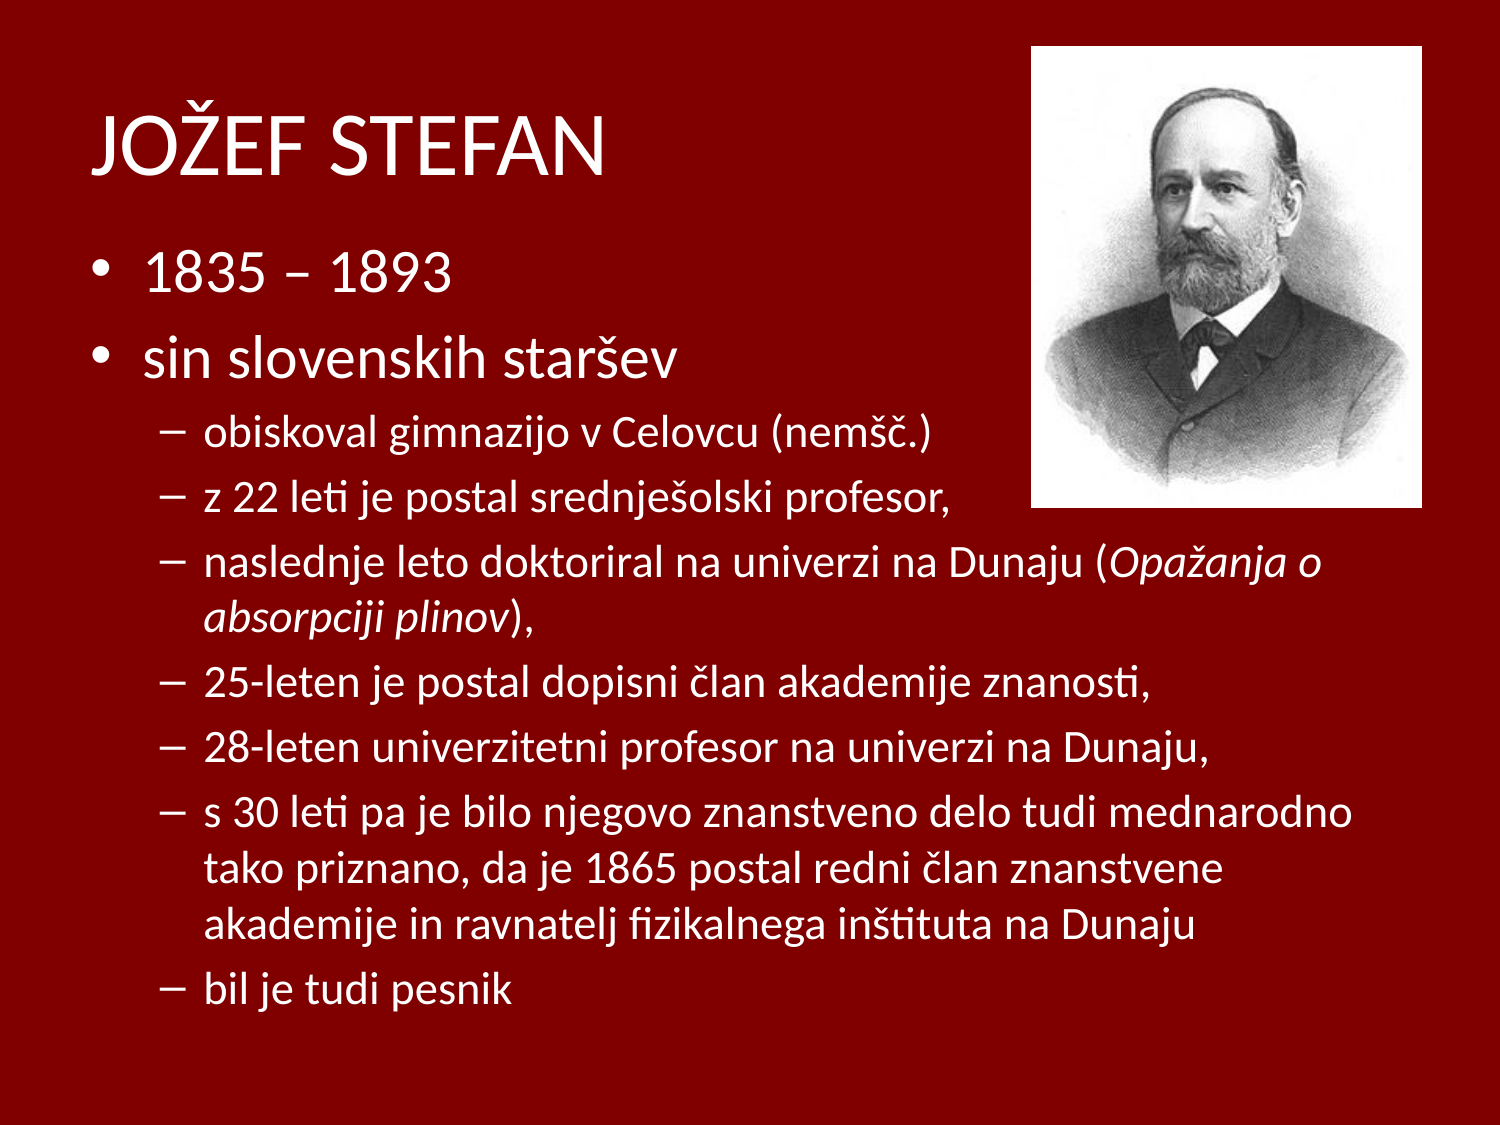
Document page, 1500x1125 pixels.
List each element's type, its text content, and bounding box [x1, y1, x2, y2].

picture [1031, 46, 1422, 508]
title JOŽEF STEFAN [75, 45, 1425, 222]
list 1835 – 1893 sin slovenskih staršev obiskoval gimnazijo v Celovcu (nemšč.) z 22 leti je postal srednješolski profesor, naslednje leto doktoriral na univerzi na Dunaju (Opažanja o absorpciji plinov), 25-leten je postal dopisni član akademije znanosti, 28-leten univerzitetni profesor na univerzi na Dunaju, s 30 leti pa je bilo njegovo znanstveno delo tudi mednarodno tako priznano, da je 1865 postal redni član znanstvene akademije in ravnatelj fizikalnega inštituta na Dunaju bil je tudi pesnik [75, 222, 1425, 1032]
